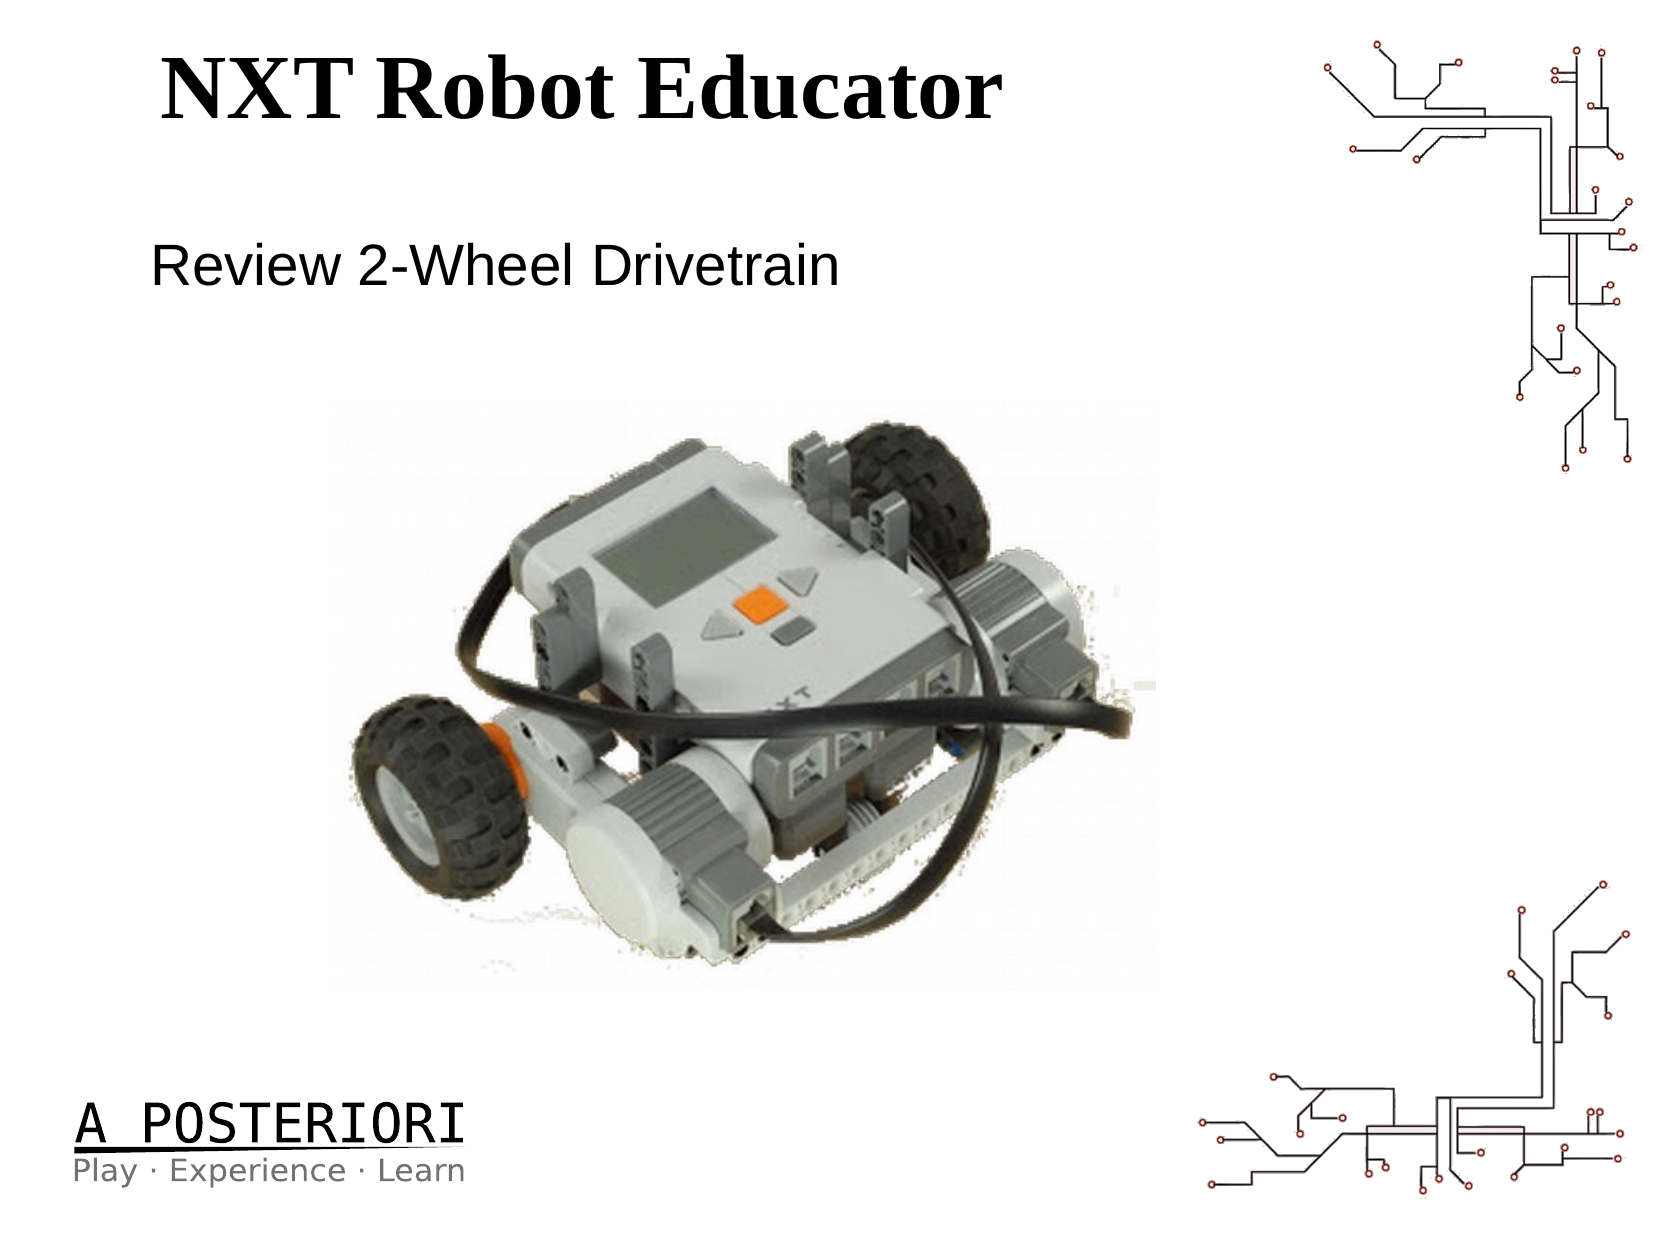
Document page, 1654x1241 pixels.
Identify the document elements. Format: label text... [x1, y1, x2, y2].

picture [73, 1101, 466, 1189]
picture [330, 401, 1156, 991]
text_box Review 2-Wheel Drivetrain [135, 225, 886, 370]
picture [1305, 35, 1643, 496]
picture [1175, 862, 1636, 1201]
title NXT Robot Educator [11, 10, 1156, 166]
